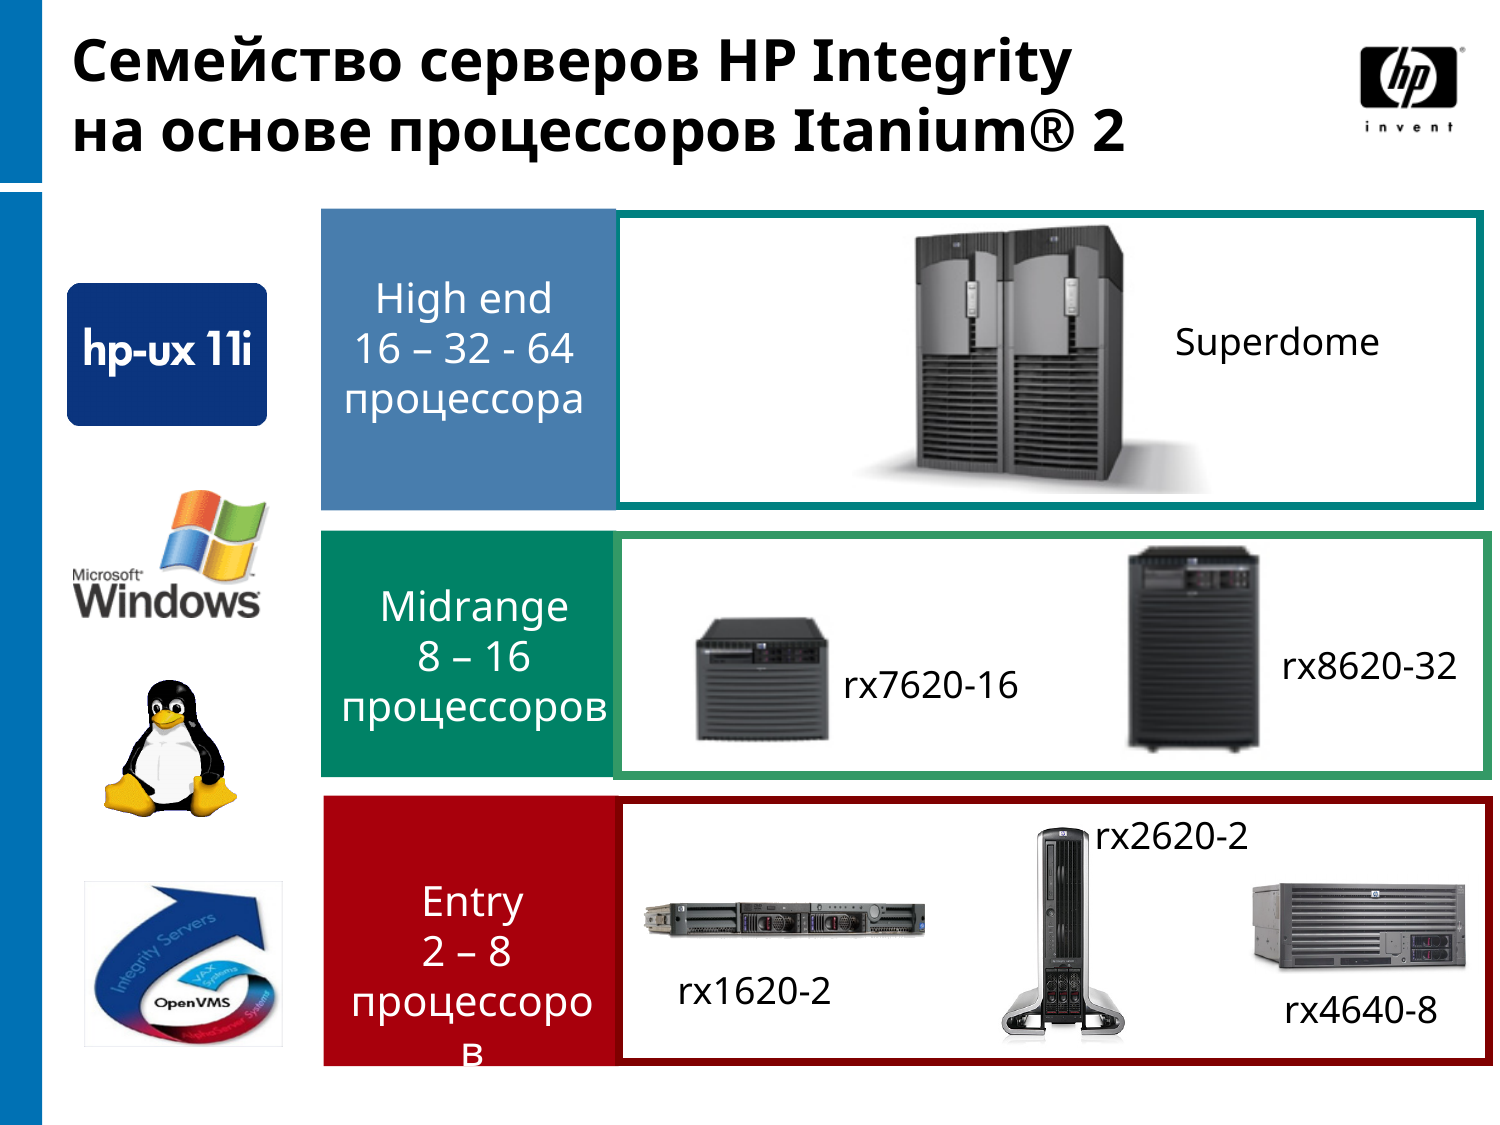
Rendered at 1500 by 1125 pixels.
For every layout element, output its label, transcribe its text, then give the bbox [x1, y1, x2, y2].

text_box [321, 208, 617, 511]
chart [690, 614, 836, 748]
picture [73, 490, 270, 618]
text_box rx8620-32 [1281, 641, 1469, 687]
text_box [323, 795, 619, 1067]
text_box Midrange 8 – 16 процессоров [340, 579, 609, 730]
text_box Superdome [1175, 318, 1432, 364]
picture [104, 680, 237, 817]
picture [1350, 37, 1472, 141]
text_box High end 16 – 32 - 64 процессора [343, 272, 585, 423]
text_box Семейство серверов HP Integrity на основе процессоров Itanium® 2 [71, 34, 1167, 153]
text_box Entry 2 – 8 процессоров [342, 874, 602, 1075]
chart [642, 896, 933, 942]
text_box rx1620-2 [677, 967, 855, 1013]
chart [1245, 874, 1479, 974]
picture [968, 809, 1158, 1058]
picture [84, 881, 283, 1047]
text_box rx4640-8 [1283, 986, 1447, 1032]
text_box rx7620-16 [842, 661, 1079, 707]
picture [852, 223, 1223, 494]
text_box Superdome [1224, 337, 1236, 353]
text_box [60, 477, 279, 630]
chart [67, 283, 267, 426]
text_box rx2620-2 [1094, 812, 1258, 858]
chart [1120, 541, 1270, 760]
